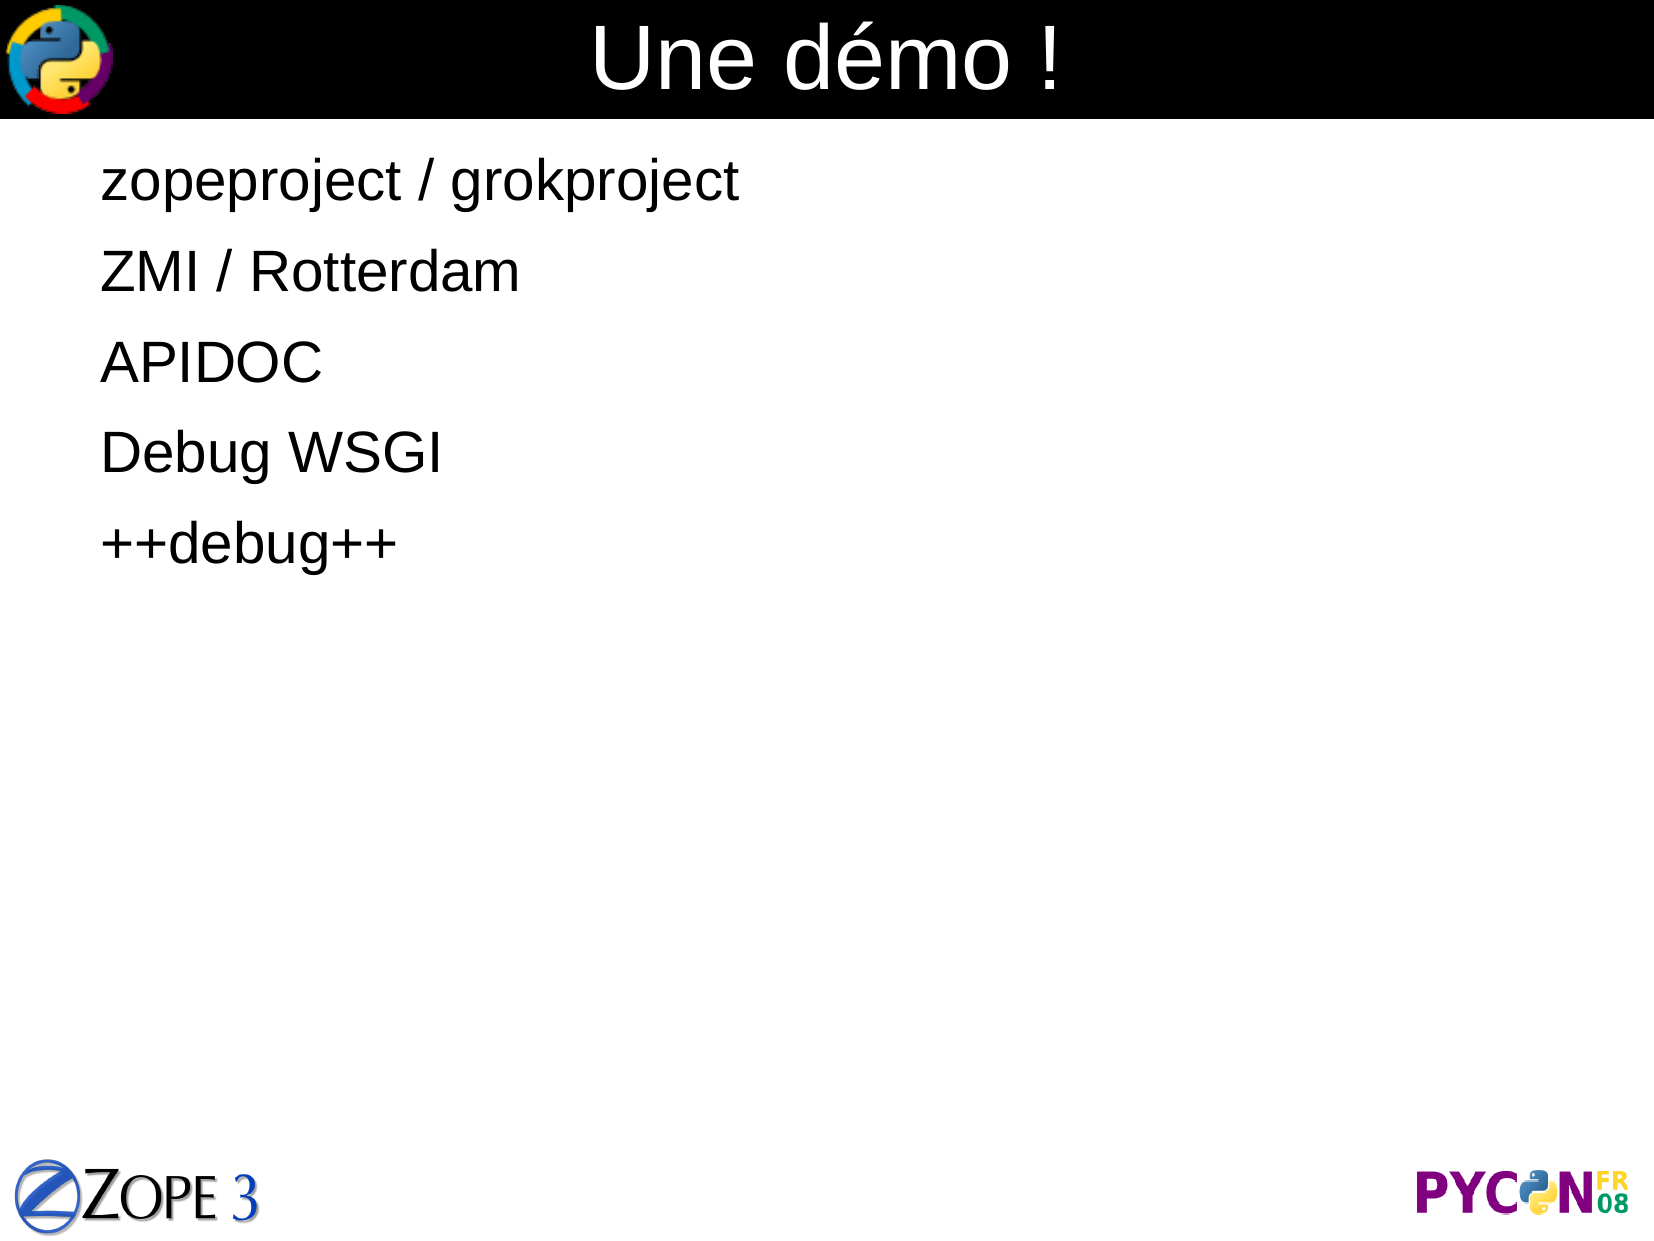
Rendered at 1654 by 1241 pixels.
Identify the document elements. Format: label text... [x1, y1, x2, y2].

title Une démo ! [0, 0, 1654, 119]
list zopeproject / grokproject ZMI / Rotterdam APIDOC Debug WSGI ++debug++ [82, 147, 1571, 1109]
picture [0, 1144, 266, 1241]
picture [1417, 1170, 1628, 1215]
